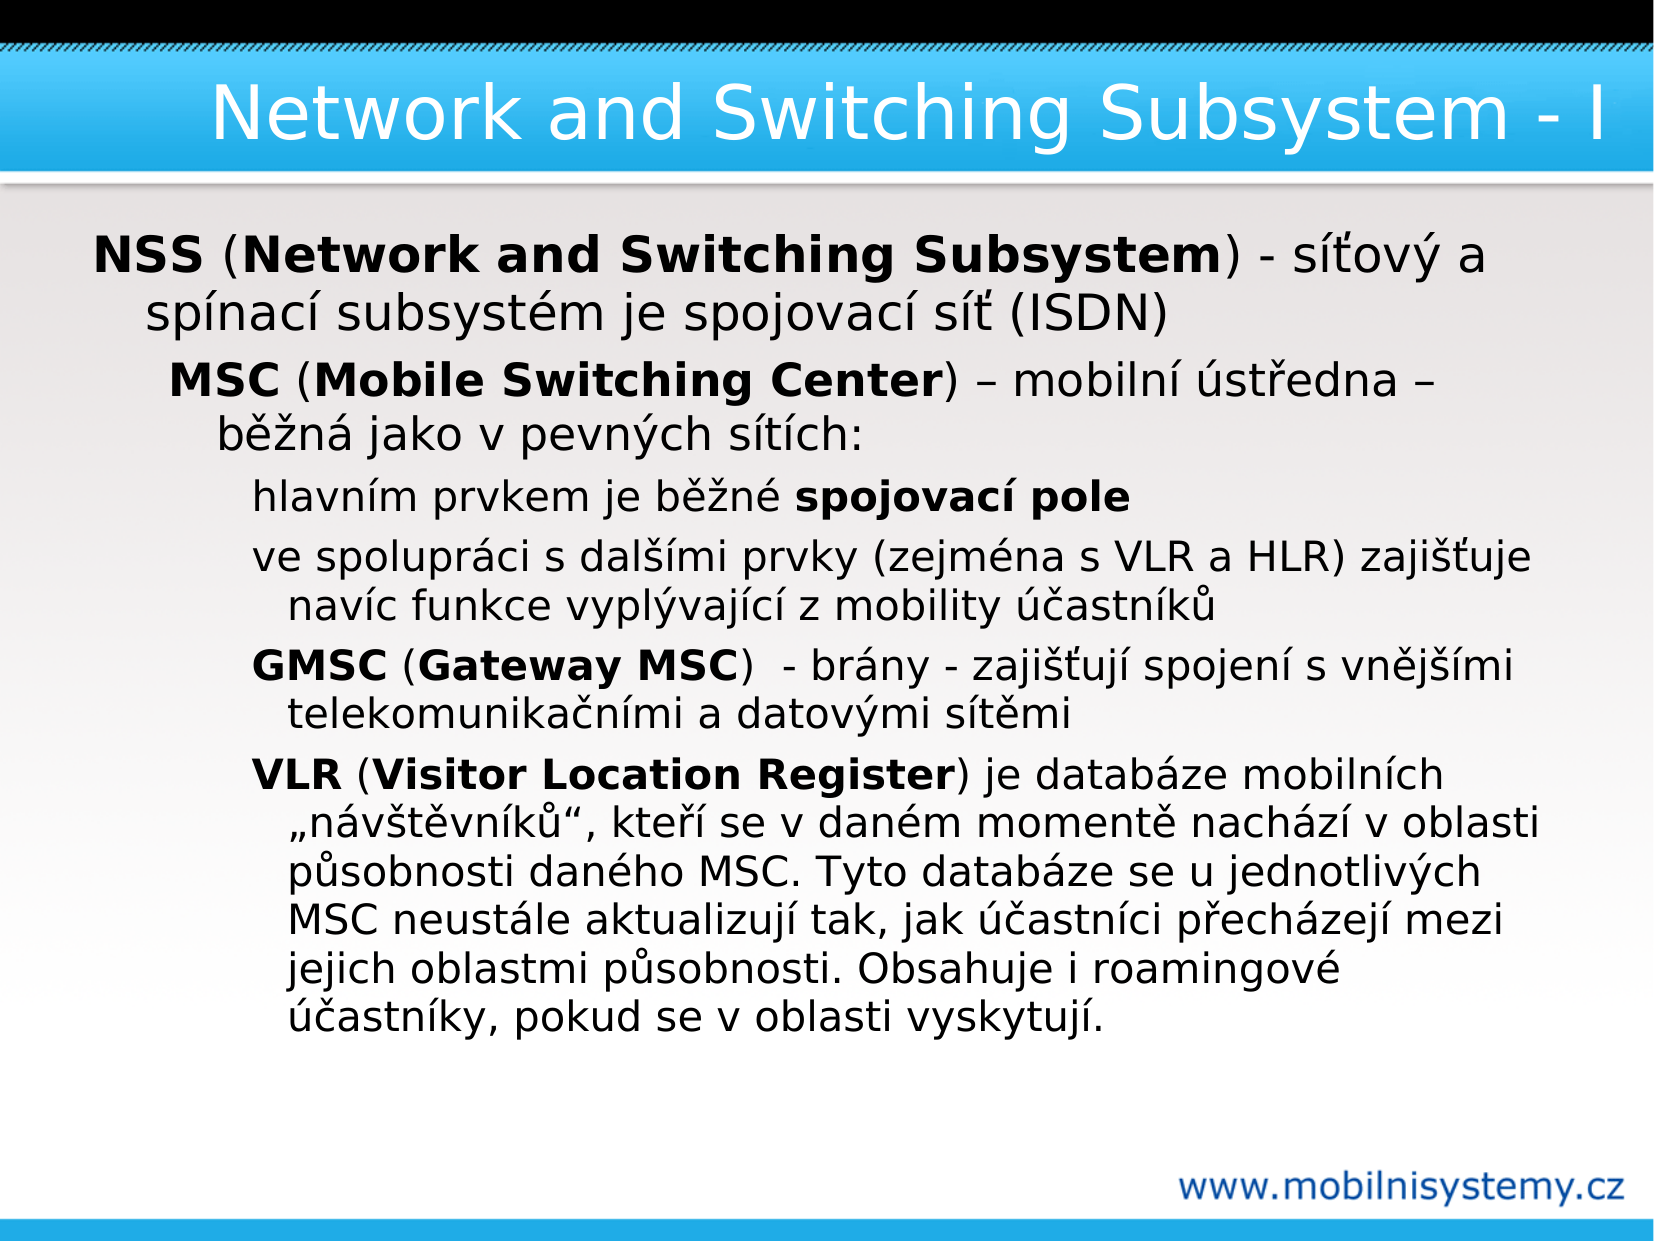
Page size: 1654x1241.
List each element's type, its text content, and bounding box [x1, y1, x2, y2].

list NSS (Network and Switching Subsystem) - síťový a spínací subsystém je spojovací síť (ISDN) MSC (Mobile Switching Center) – mobilní ústředna – běžná jako v pevných sítích: hlavním prvkem je běžné spojovací pole ve spolupráci s dalšími prvky (zejména s VLR a HLR) zajišťuje navíc funkce vyplývající z mobility účastníků GMSC (Gateway MSC) - brány - zajišťují spojení s vnějšími telekomunikačními a datovými sítěmi VLR (Visitor Location Register) je databáze mobilních „návštěvníků“, kteří se v daném momentě nachází v oblasti působnosti daného MSC. Tyto databáze se u jednotlivých MSC neustále aktualizují tak, jak účastníci přecházejí mezi jejich oblastmi působnosti. Obsahuje i roamingové účastníky, pokud se v oblasti vyskytují. [32, 218, 1595, 1108]
title Network and Switching Subsystem - I [29, 49, 1624, 178]
picture [0, 0, 1654, 1241]
